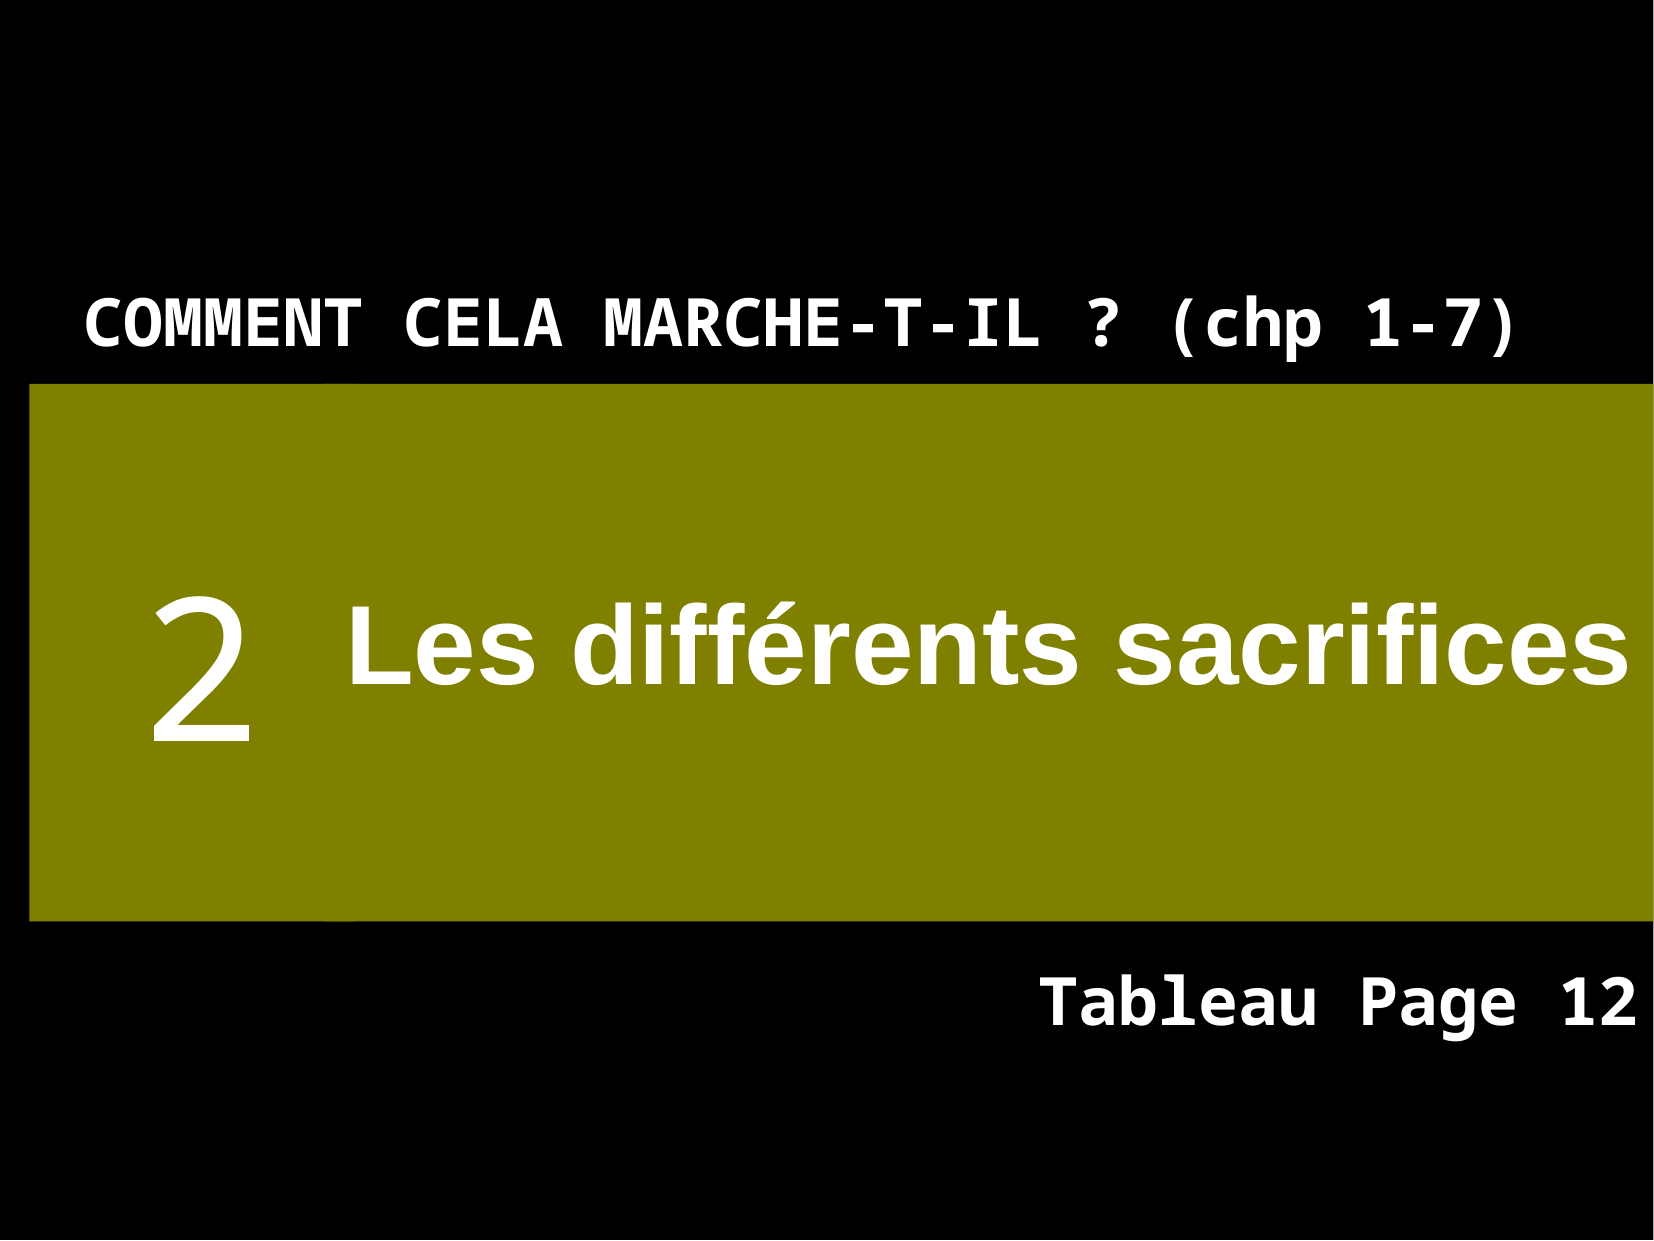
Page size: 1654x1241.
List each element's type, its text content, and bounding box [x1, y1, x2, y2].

text_box COMMENT CELA MARCHE-T-IL ? (chp 1-7) [69, 277, 1654, 370]
text_box Les différents sacrifices [324, 383, 1654, 922]
text_box 2 [126, 519, 266, 808]
text_box Tableau Page 12 [69, 956, 1654, 1049]
text_box [29, 383, 324, 922]
